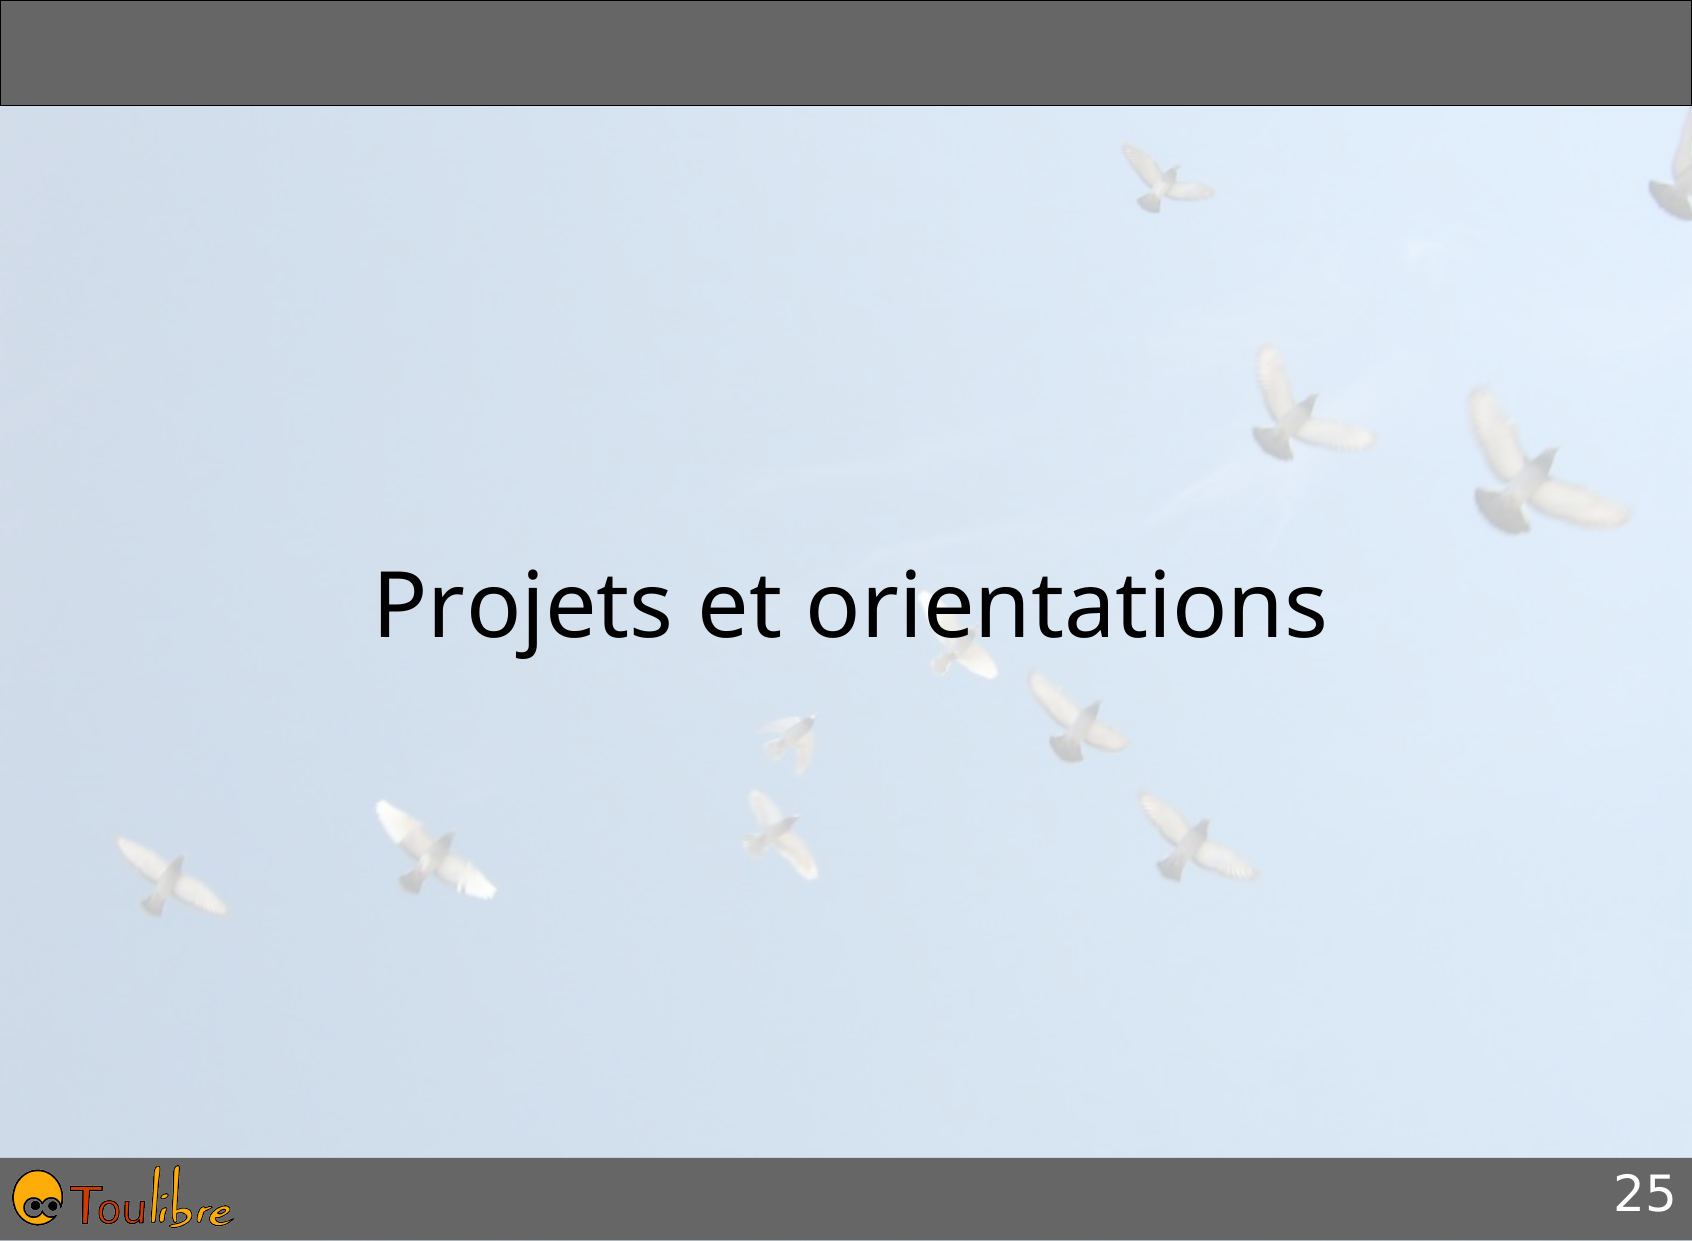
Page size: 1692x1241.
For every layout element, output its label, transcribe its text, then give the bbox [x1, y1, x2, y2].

title Projets et orientations [89, 506, 1613, 699]
picture [12, 1165, 234, 1228]
